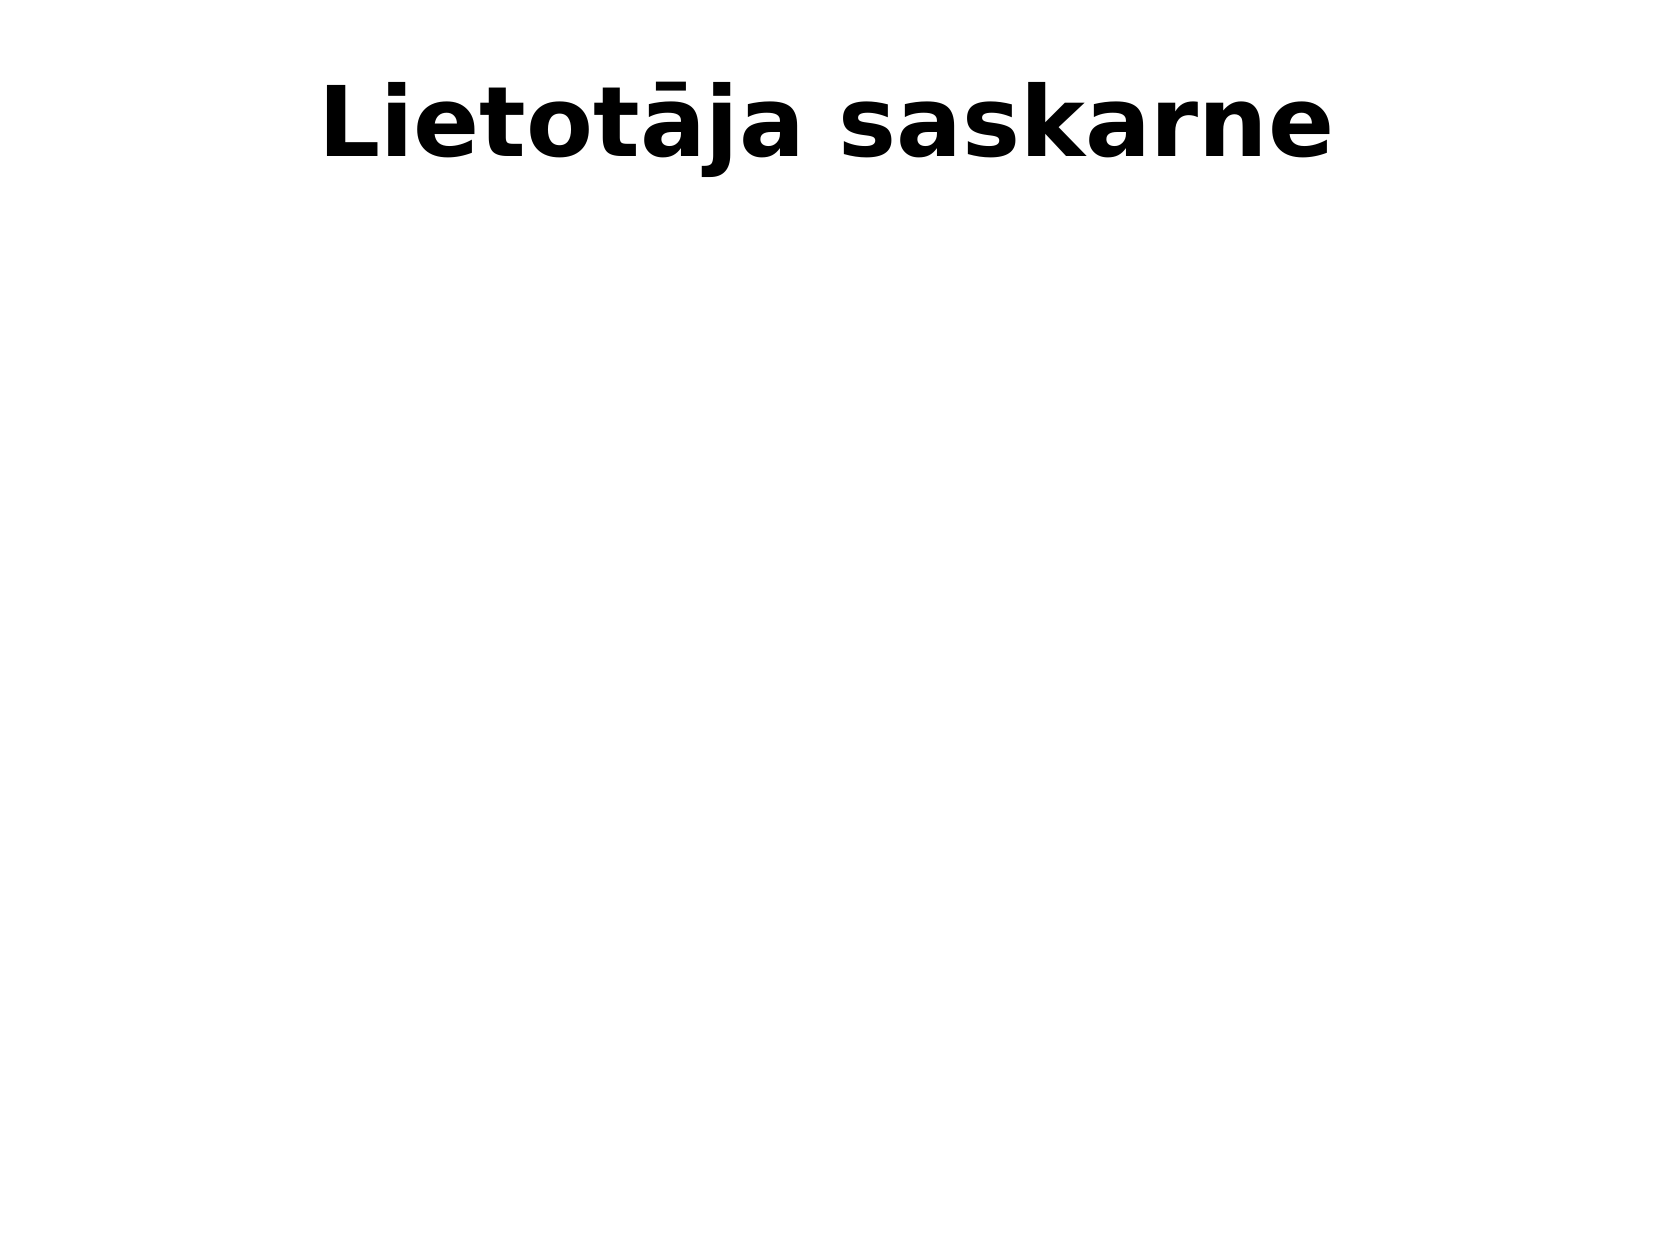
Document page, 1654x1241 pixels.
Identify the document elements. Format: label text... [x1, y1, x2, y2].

title Lietotāja saskarne [82, 49, 1571, 196]
